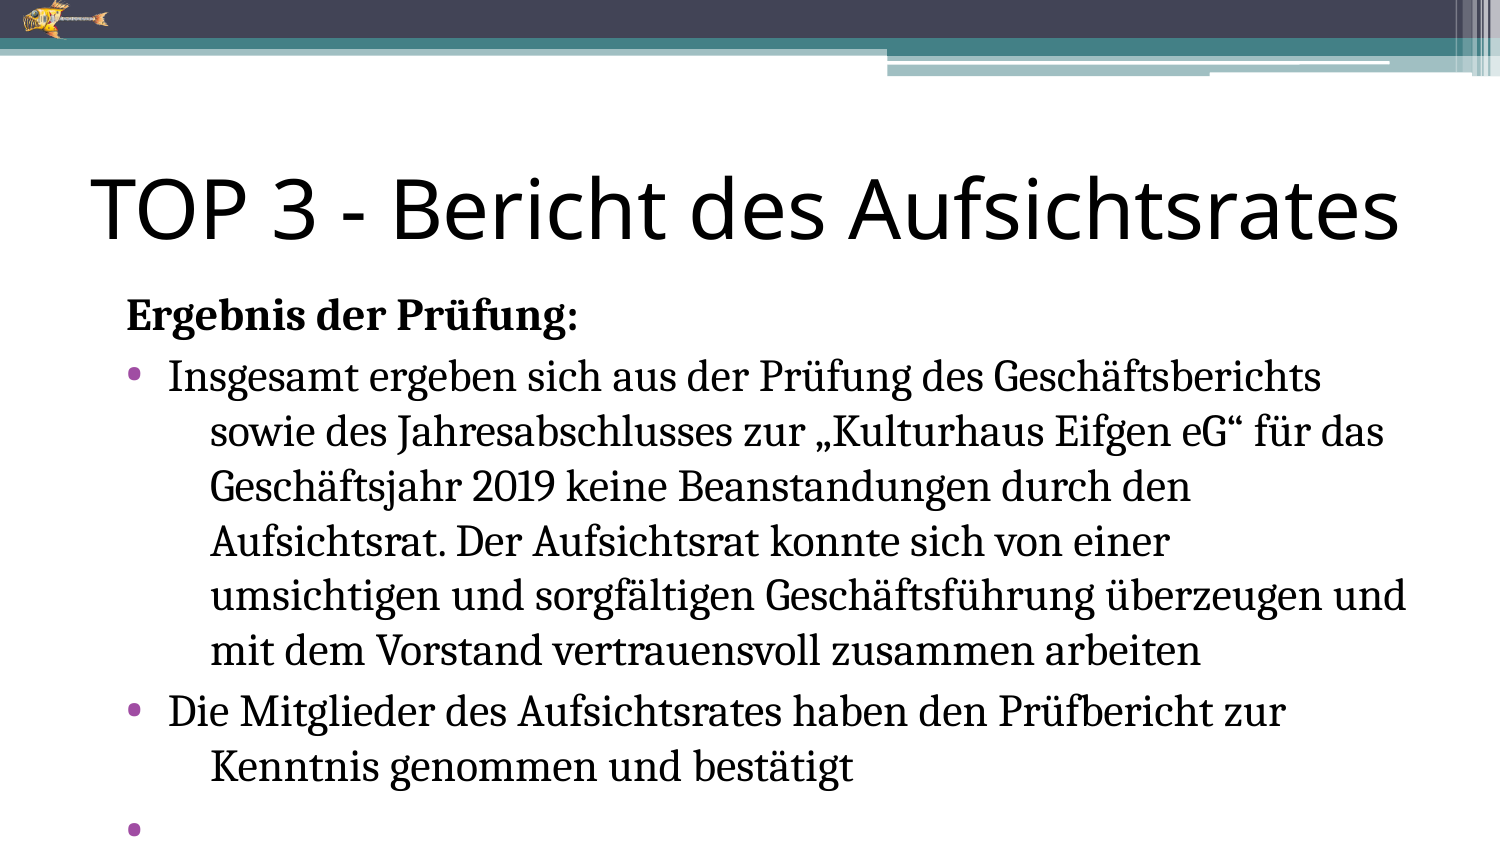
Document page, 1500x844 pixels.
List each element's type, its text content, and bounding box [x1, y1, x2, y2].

title TOP 3 - Bericht des Aufsichtsrates [75, 140, 1426, 272]
list Ergebnis der Prüfung: Insgesamt ergeben sich aus der Prüfung des Geschäftsberichts sowie des Jahresabschlusses zur „Kulturhaus Eifgen eG“ für das Geschäftsjahr 2019 keine Beanstandungen durch den Aufsichtsrat. Der Aufsichtsrat konnte sich von einer umsichtigen und sorgfältigen Geschäftsführung überzeugen und mit dem Vorstand vertrauensvoll zusammen arbeiten Die Mitglieder des Aufsichtsrates haben den Prüfbericht zur Kenntnis genommen und bestätigt [75, 276, 1426, 809]
